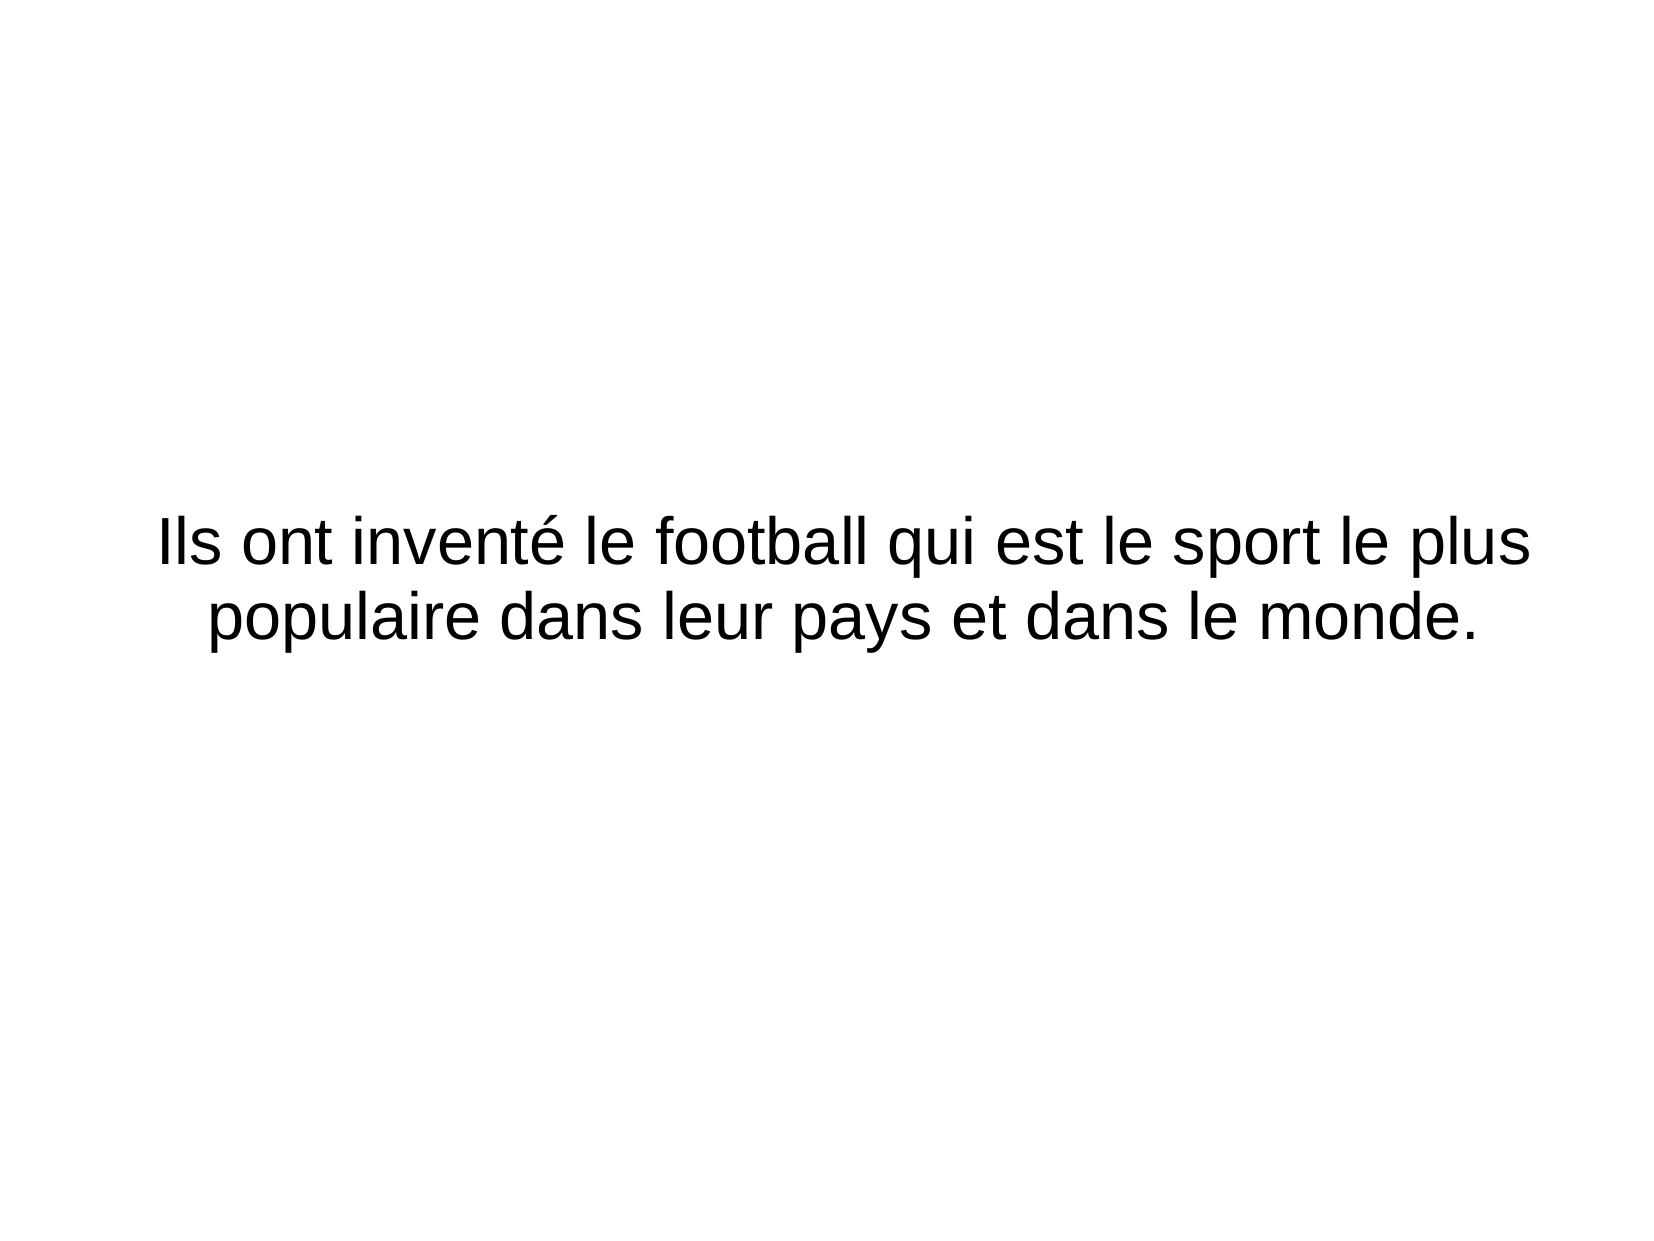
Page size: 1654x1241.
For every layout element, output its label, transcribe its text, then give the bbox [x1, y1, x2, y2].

subtitle Ils ont inventé le football qui est le sport le plus populaire dans leur pays et dans le monde. [82, 49, 1571, 1109]
